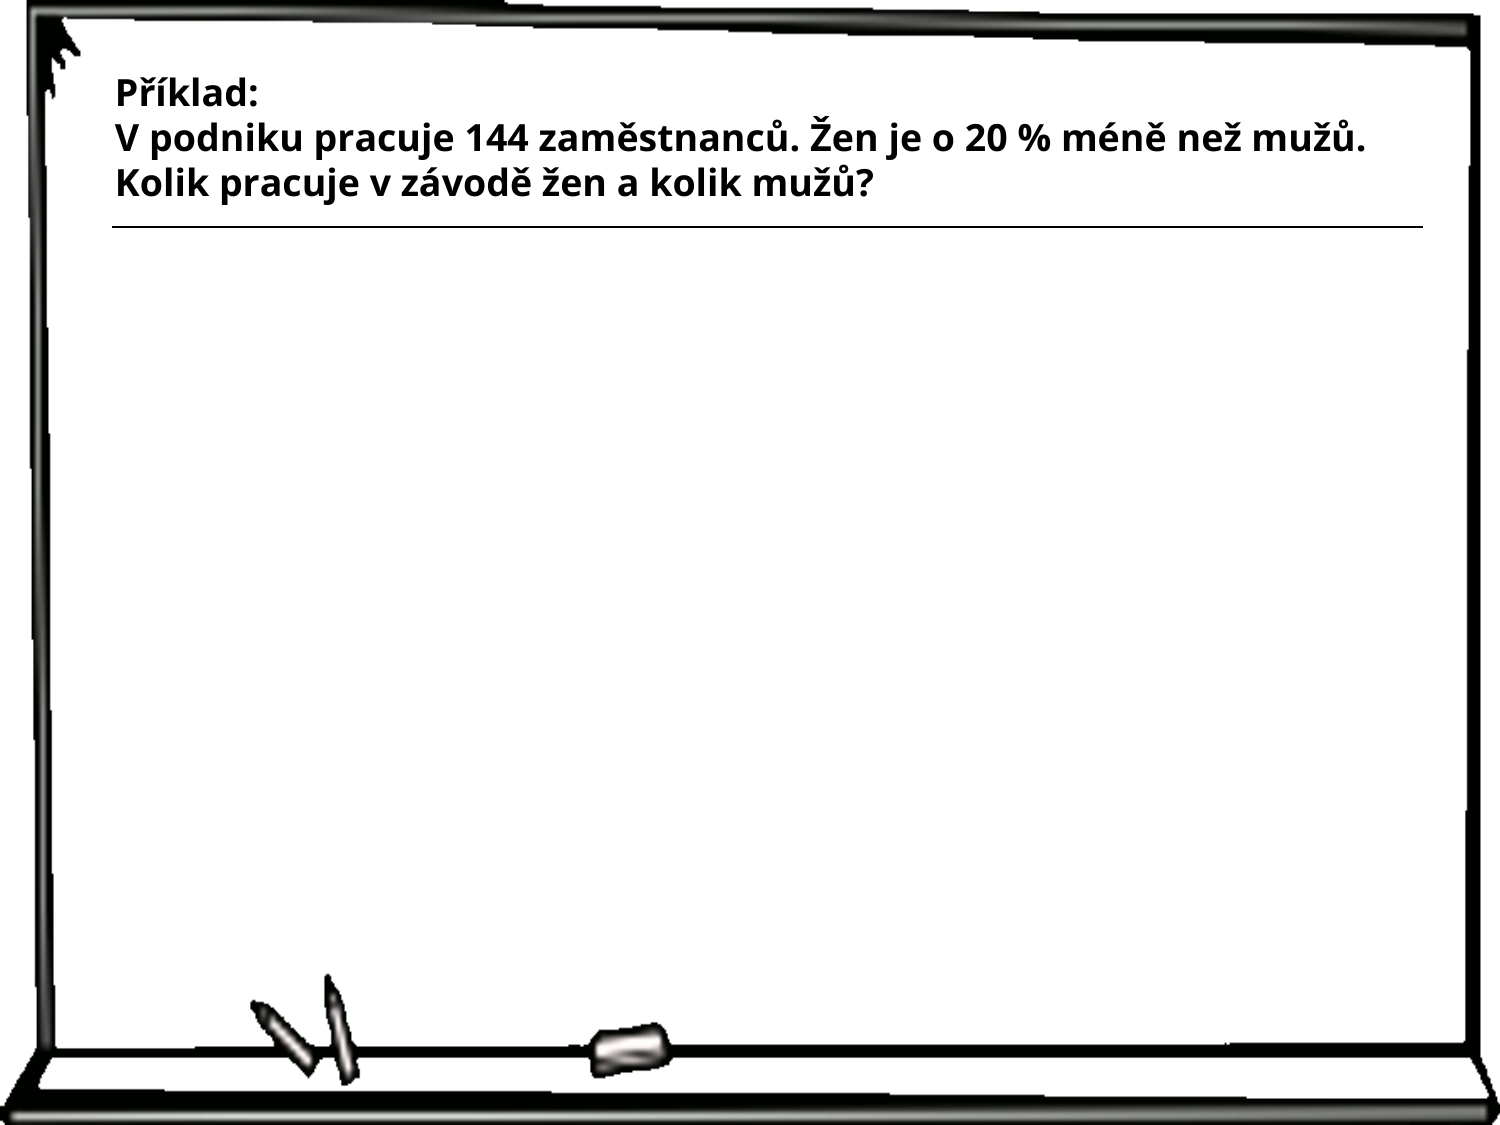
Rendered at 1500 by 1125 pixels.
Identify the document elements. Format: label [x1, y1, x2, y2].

text_box [591, 180, 598, 190]
text_box [231, 90, 240, 102]
picture [0, 0, 1500, 1125]
text_box [146, 180, 155, 190]
text_box [100, 82, 1436, 190]
text_box [679, 180, 688, 190]
text_box [772, 180, 779, 190]
text_box [760, 180, 767, 190]
text_box [493, 180, 502, 190]
text_box [470, 180, 479, 190]
text_box [228, 180, 235, 190]
text_box [123, 84, 130, 92]
